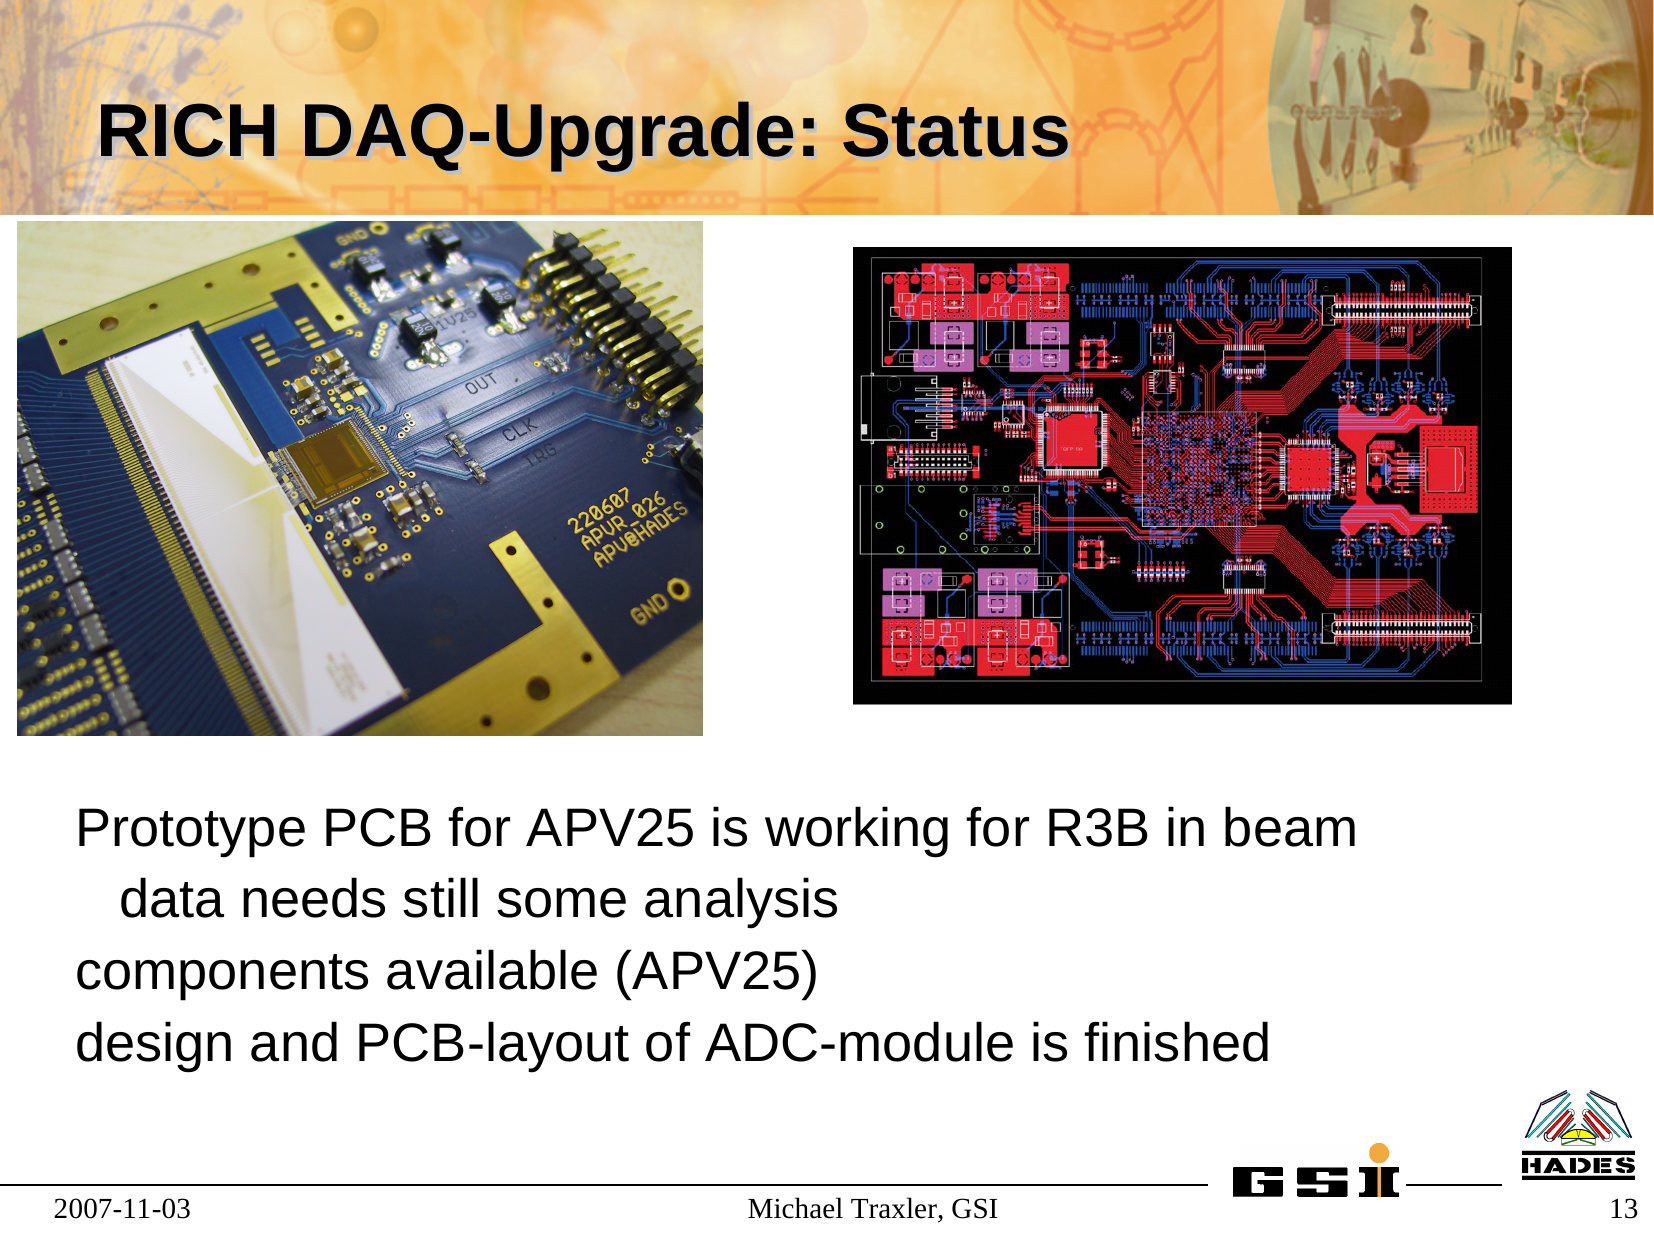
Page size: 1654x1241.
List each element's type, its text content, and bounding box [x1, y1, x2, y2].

picture [17, 221, 703, 736]
list Prototype PCB for APV25 is working for R3B in beam data needs still some analysis components available (APV25) design and PCB-layout of ADC-module is finished [0, 797, 1536, 1151]
picture [1522, 1090, 1635, 1180]
picture [853, 247, 1512, 705]
picture [0, 0, 1654, 215]
title RICH DAQ-Upgrade: Status [96, 34, 1502, 227]
picture [1233, 1151, 1399, 1197]
